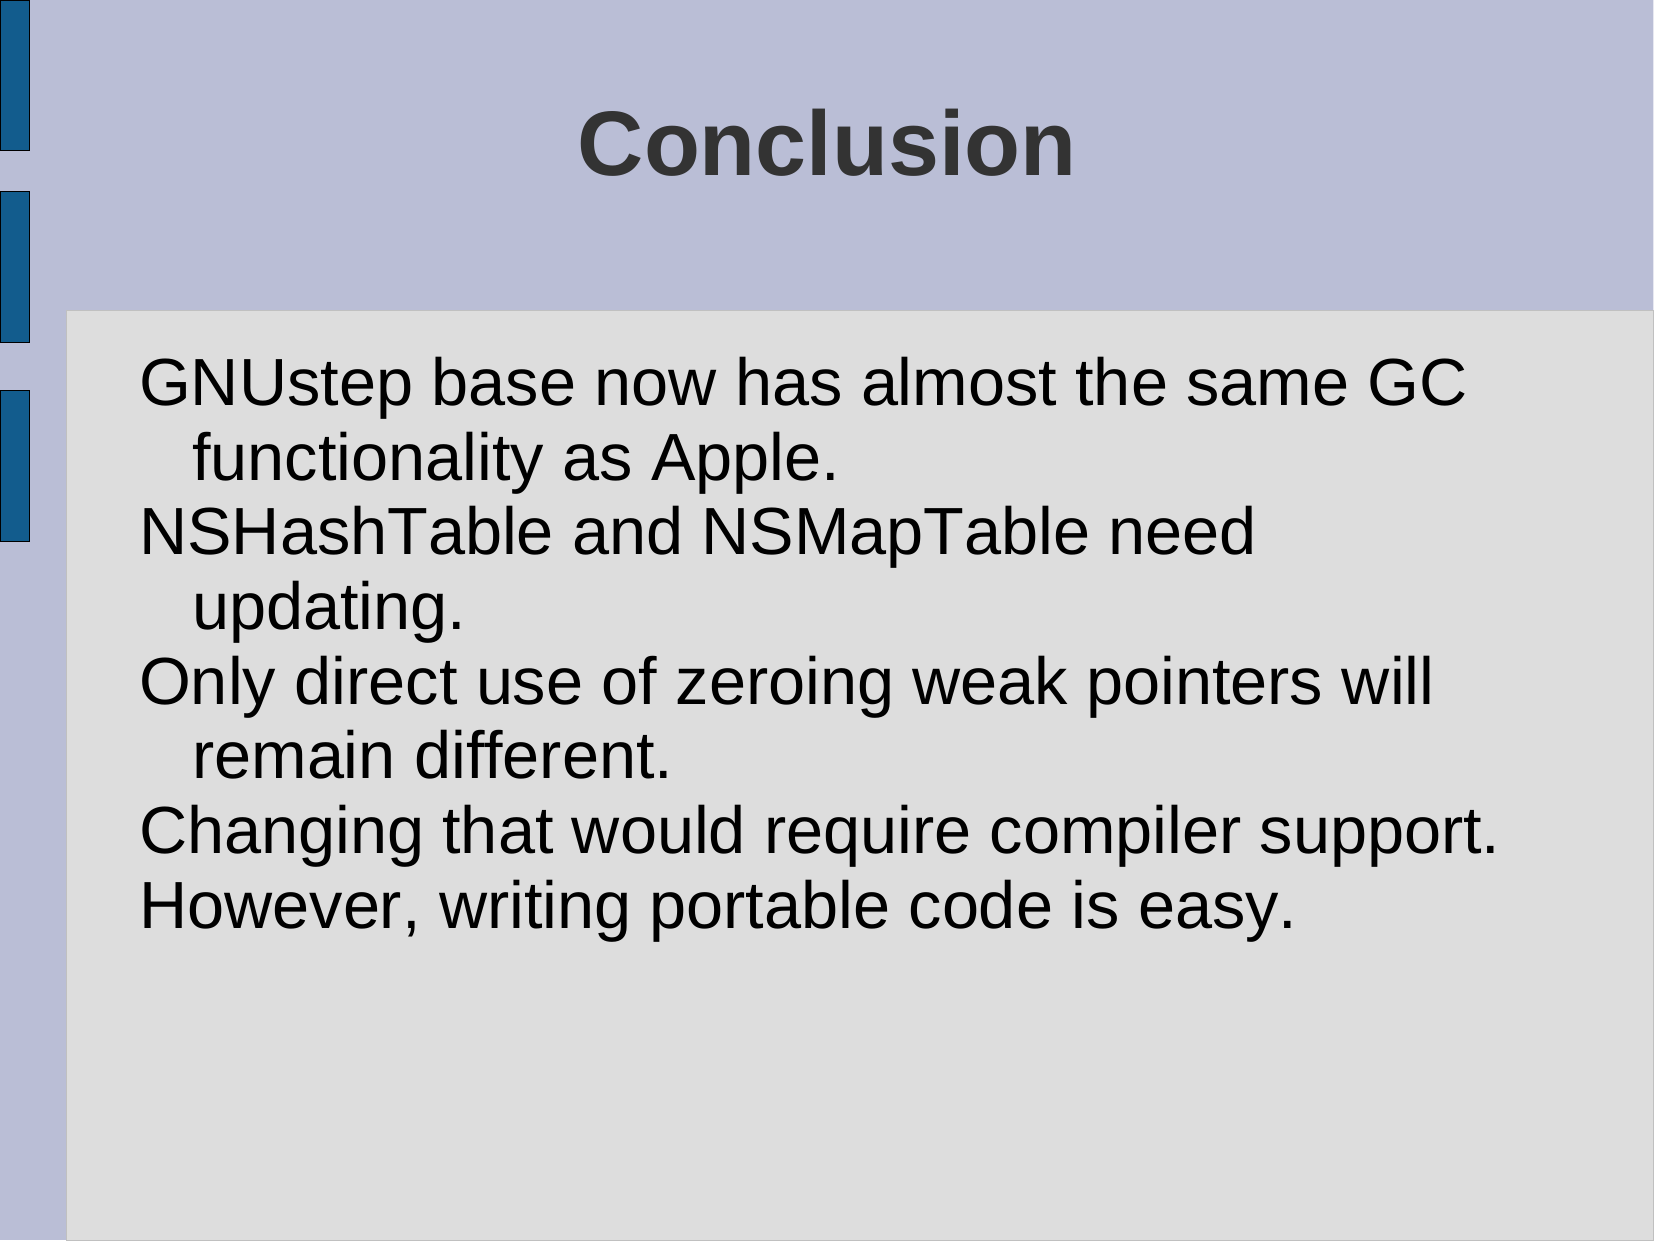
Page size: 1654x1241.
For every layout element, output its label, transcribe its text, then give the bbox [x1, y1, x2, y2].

list GNUstep base now has almost the same GC functionality as Apple. NSHashTable and NSMapTable need updating. Only direct use of zeroing weak pointers will remain different. Changing that would require compiler support. However, writing portable code is easy. [121, 344, 1534, 1127]
title Conclusion [121, 89, 1534, 301]
